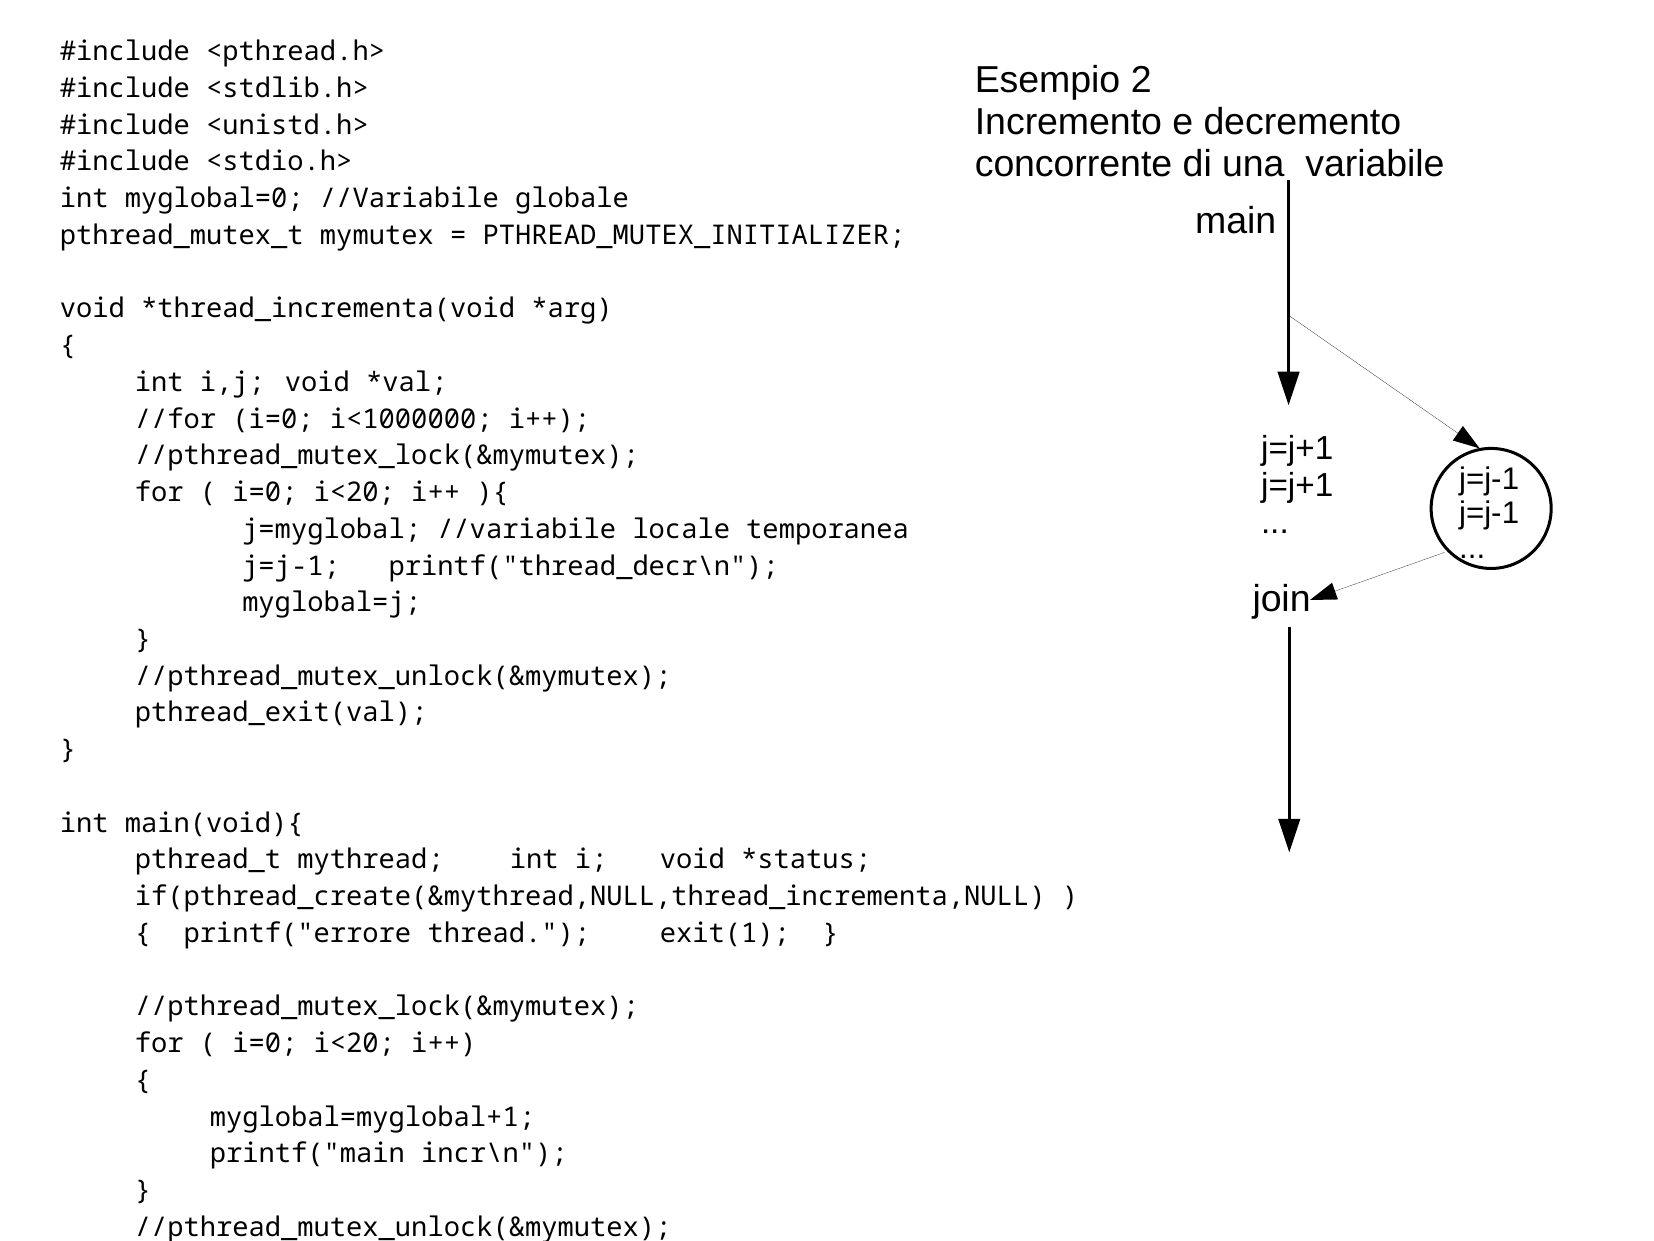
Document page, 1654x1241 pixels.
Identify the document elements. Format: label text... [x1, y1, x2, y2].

text_box j=j+1 j=j+1 ... [1246, 422, 1382, 549]
text_box main [1180, 192, 1355, 249]
text_box j=j-1 j=j-1 ... [1444, 453, 1580, 573]
text_box join [1237, 570, 1343, 627]
text_box #include <pthread.h> #include <stdlib.h> #include <unistd.h> #include <stdio.h> int myglobal=0; //Variabile globale pthread_mutex_t mymutex = PTHREAD_MUTEX_INITIALIZER; void *thread_incrementa(void *arg) { int i,j; void *val; //for (i=0; i<1000000; i++); //pthread_mutex_lock(&mymutex); for ( i=0; i<20; i++ ){ j=myglobal; //variabile locale temporanea j=j-1; printf("thread_decr\n"); myglobal=j; } //pthread_mutex_unlock(&mymutex); pthread_exit(val); } int main(void){ pthread_t mythread; int i; void *status; if(pthread_create(&mythread,NULL,thread_incrementa,NULL) ) { printf("errore thread."); exit(1); } //pthread_mutex_lock(&mymutex); for ( i=0; i<20; i++) { myglobal=myglobal+1; printf("main incr\n"); } //pthread_mutex_unlock(&mymutex); if(pthread_join(mythread,(void*)&status)){printf("errore join."); exit(1); } printf("\n myglobal uguale %d\n",myglobal); exit(0); } [45, 24, 1591, 1207]
text_box Esempio 2 Incremento e decremento concorrente di una variabile [960, 51, 1513, 193]
